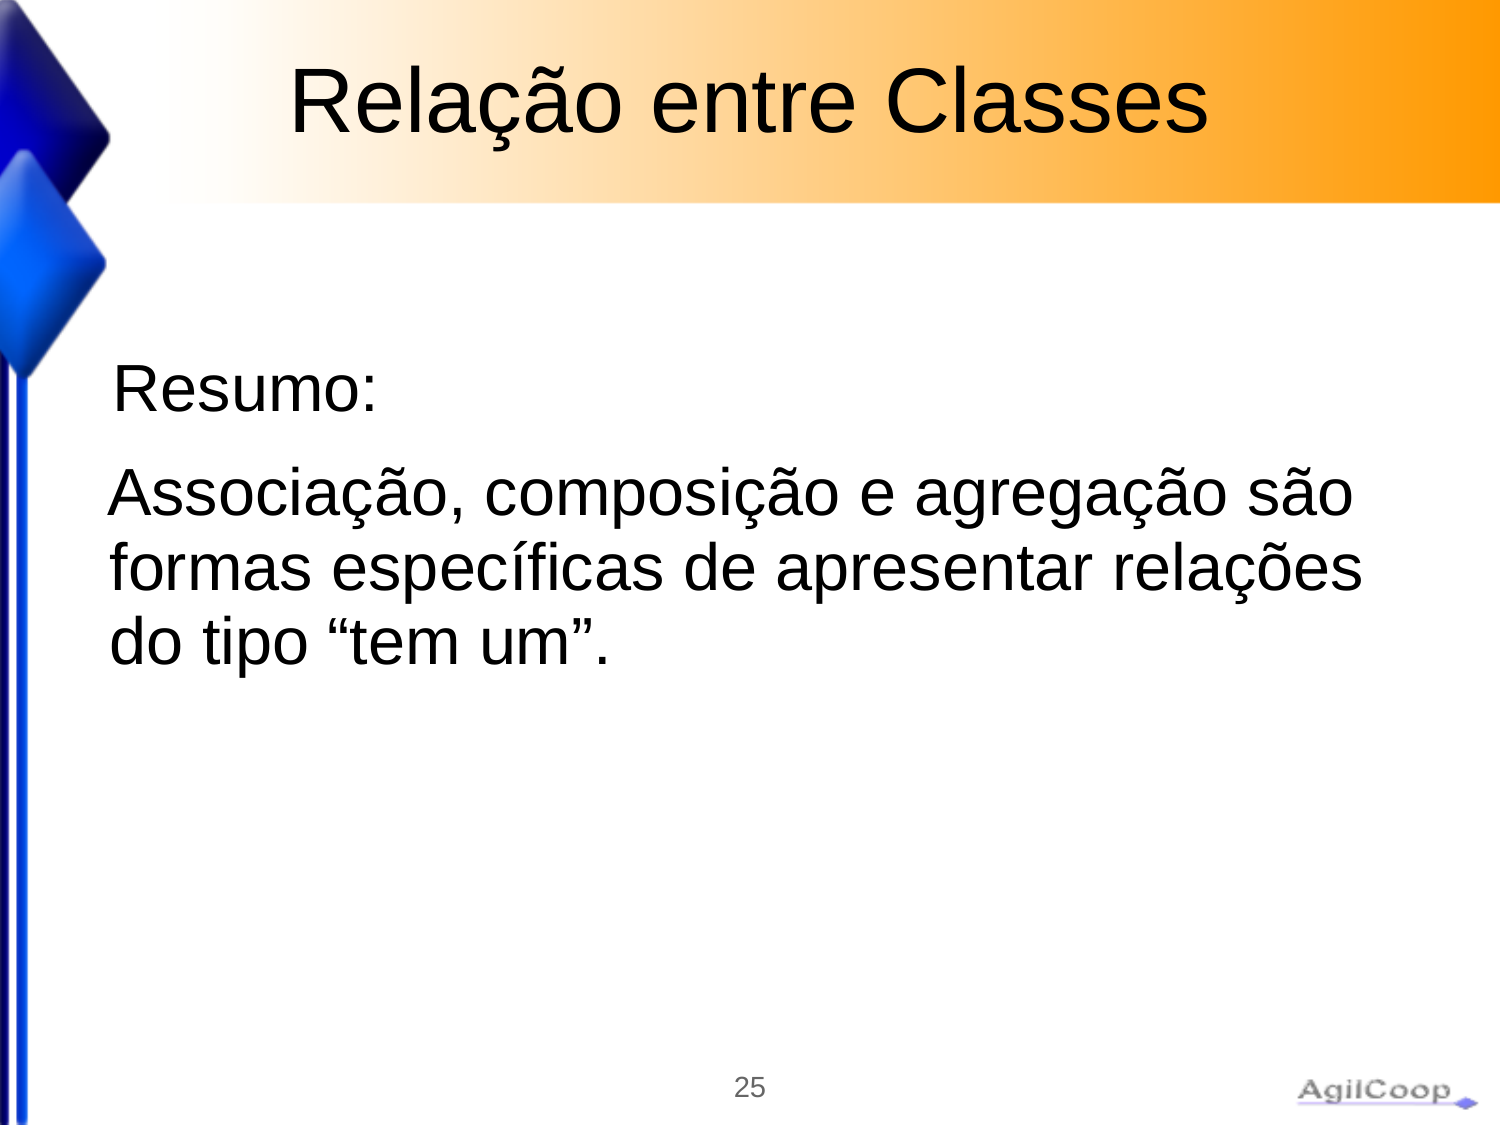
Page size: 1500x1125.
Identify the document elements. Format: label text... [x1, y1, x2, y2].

list Resumo: Associação, composição e agregação são formas específicas de apresentar relações do tipo “tem um”. [107, 246, 1458, 1004]
title Relação entre Classes [75, 14, 1425, 188]
picture [0, 0, 1500, 1125]
